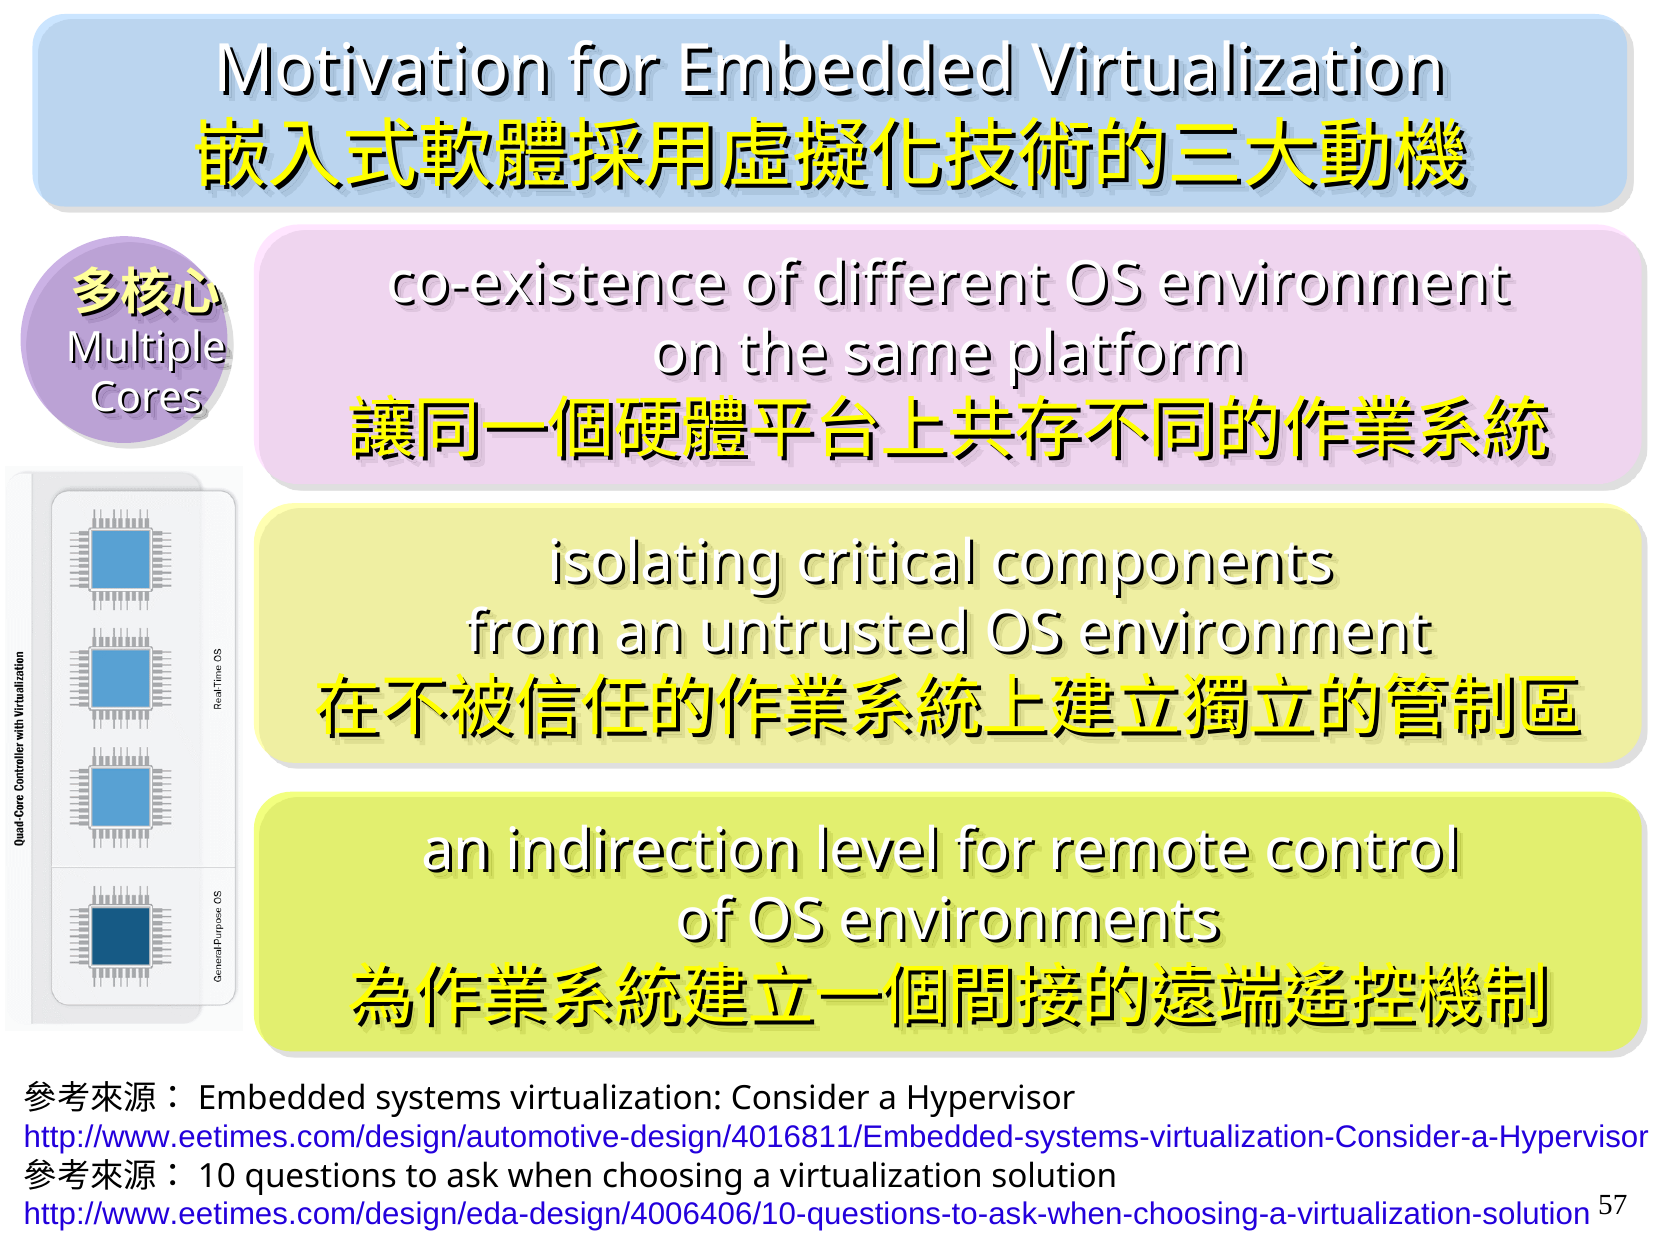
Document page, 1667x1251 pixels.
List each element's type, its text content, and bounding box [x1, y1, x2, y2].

text_box 多核心 Multiple Cores [20, 236, 228, 443]
text_box 參考來源：Embedded systems virtualization: Consider a Hypervisor http://www.eetimes.com/design/automotive-design/4016811/Embedded-systems-virtualization-Consider-a-Hypervisor 參考來源：10 questions to ask when choosing a virtualization solution http://www.eetimes.com/design/eda-design/4006406/10-questions-to-ask-when-choosing-a-virtualization-solution [9, 1068, 1667, 1247]
picture [5, 466, 243, 1031]
text_box an indirection level for remote control of OS environments 為作業系統建立一個間接的遠端遙控機制 [253, 791, 1642, 1052]
text_box isolating critical components from an untrusted OS environment 在不被信任的作業系統上建立獨立的管制區 [253, 503, 1642, 763]
text_box Motivation for Embedded Virtualization 嵌入式軟體採用虛擬化技術的三大動機 [32, 13, 1628, 207]
text_box co-existence of different OS environment on the same platform 讓同一個硬體平台上共存不同的作業系統 [253, 224, 1642, 485]
